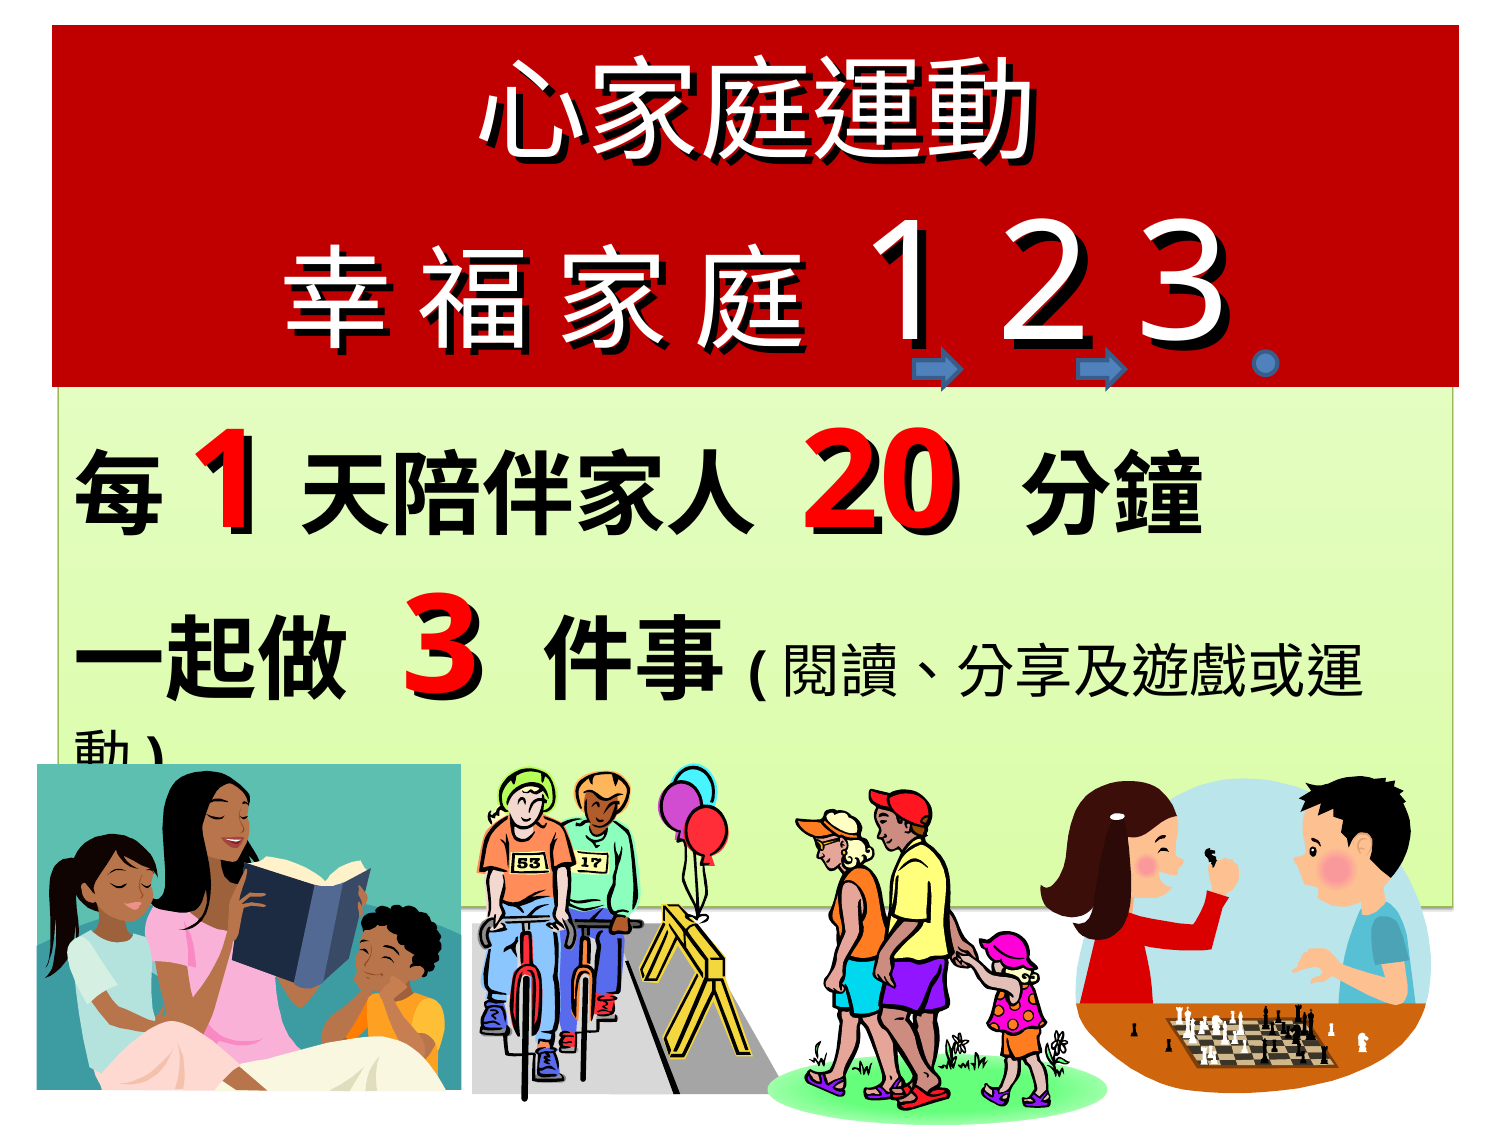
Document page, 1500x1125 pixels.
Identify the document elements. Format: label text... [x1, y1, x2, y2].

text_box [914, 351, 962, 387]
text_box [1078, 351, 1126, 387]
text_box 每1天陪伴家人 20 分鐘 一起做 3 件事(閱讀、分享及遊戲或運動) [59, 382, 1453, 907]
text_box [1253, 351, 1278, 376]
picture [472, 763, 1432, 1125]
picture [35, 762, 463, 1093]
text_box 心家庭運動 幸 福 家 庭 1 2 3 [59, 31, 1453, 381]
